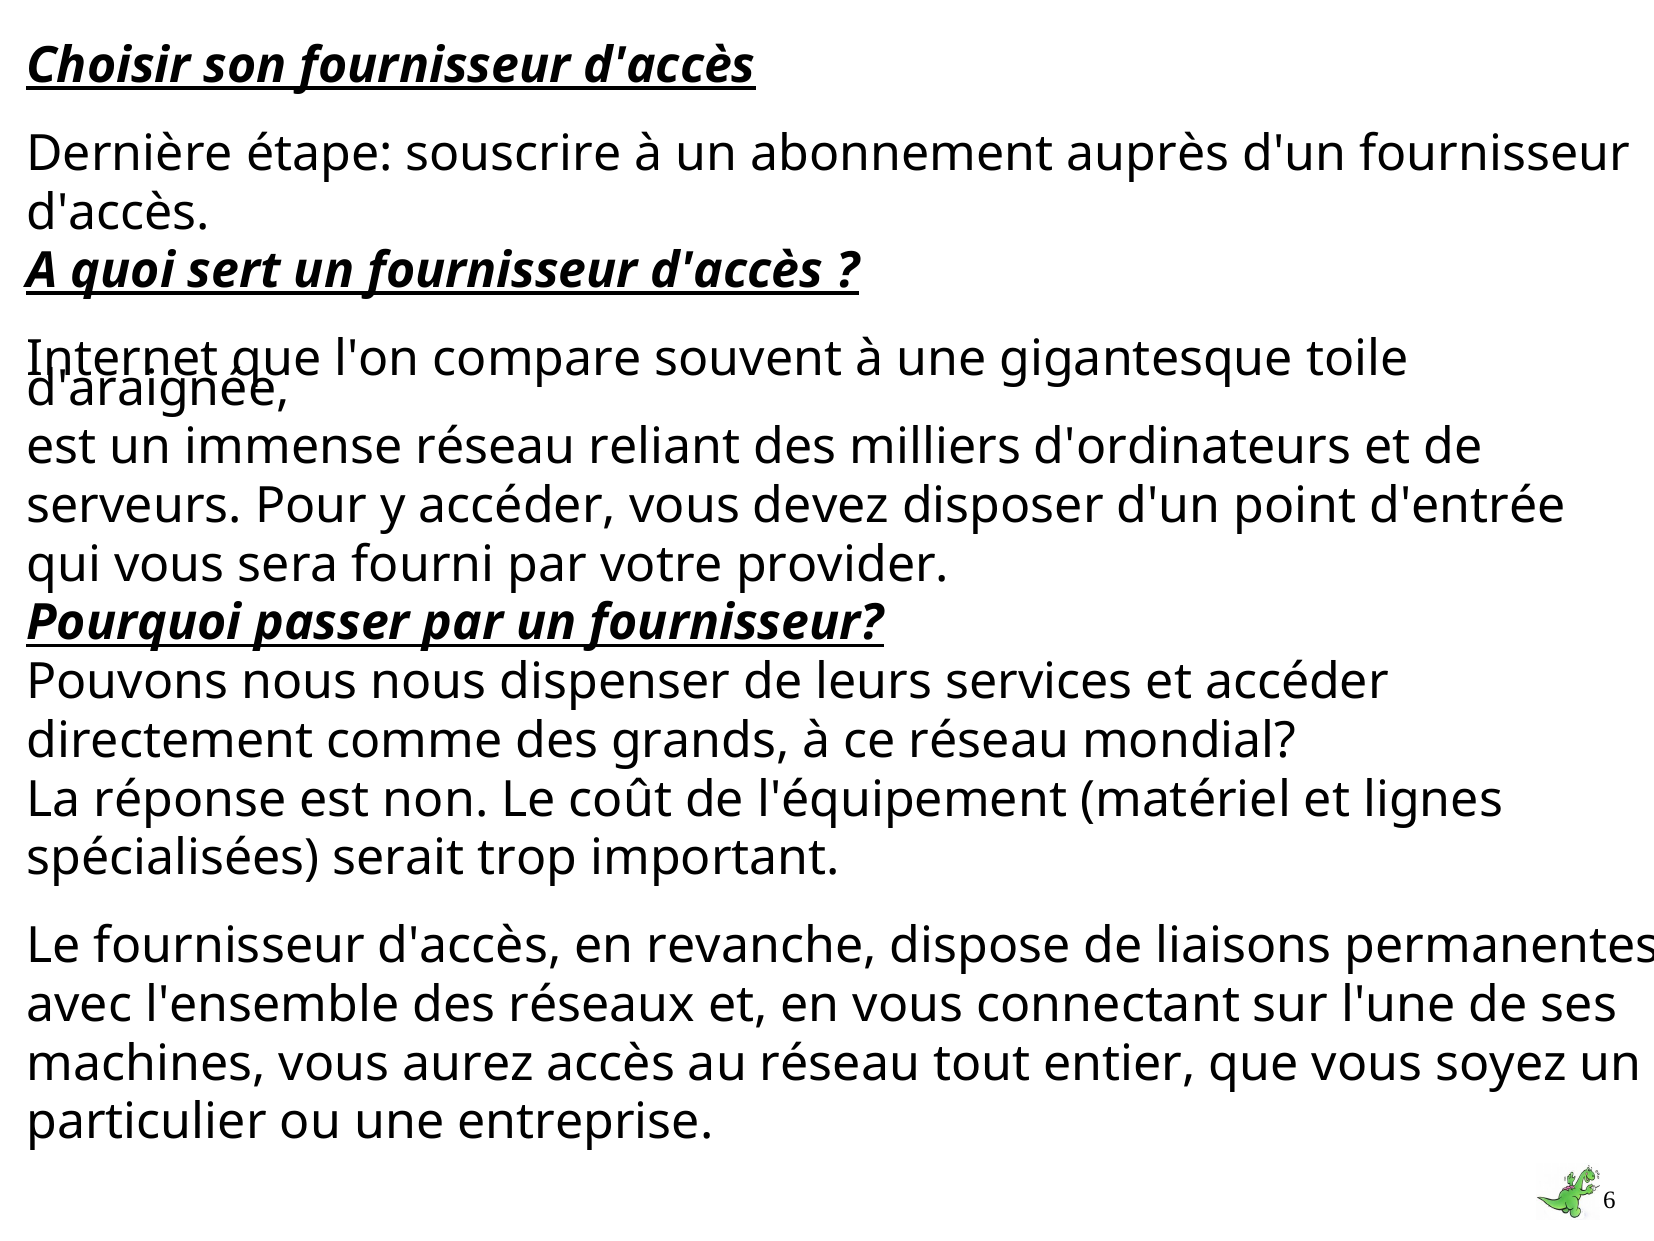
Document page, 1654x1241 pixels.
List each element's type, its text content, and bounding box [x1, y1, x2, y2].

text_box 6 [1603, 1186, 1632, 1214]
picture [1536, 1163, 1600, 1220]
text_box Choisir son fournisseur d'accès Dernière étape: souscrire à un abonnement auprès d'un fournisseur d'accès. A quoi sert un fournisseur d'accès ? Internet que l'on compare souvent à une gigantesque toile d'araignée, est un immense réseau reliant des milliers d'ordinateurs et de serveurs. Pour y accéder, vous devez disposer d'un point d'entrée qui vous sera fourni par votre provider. Pourquoi passer par un fournisseur? Pouvons nous nous dispenser de leurs services et accéder directement comme des grands, à ce réseau mondial? La réponse est non. Le coût de l'équipement (matériel et lignes spécialisées) serait trop important. Le fournisseur d'accès, en revanche, dispose de liaisons permanentes avec l'ensemble des réseaux et, en vous connectant sur l'une de ses machines, vous aurez accès au réseau tout entier, que vous soyez un particulier ou une entreprise. [11, 51, 1654, 912]
